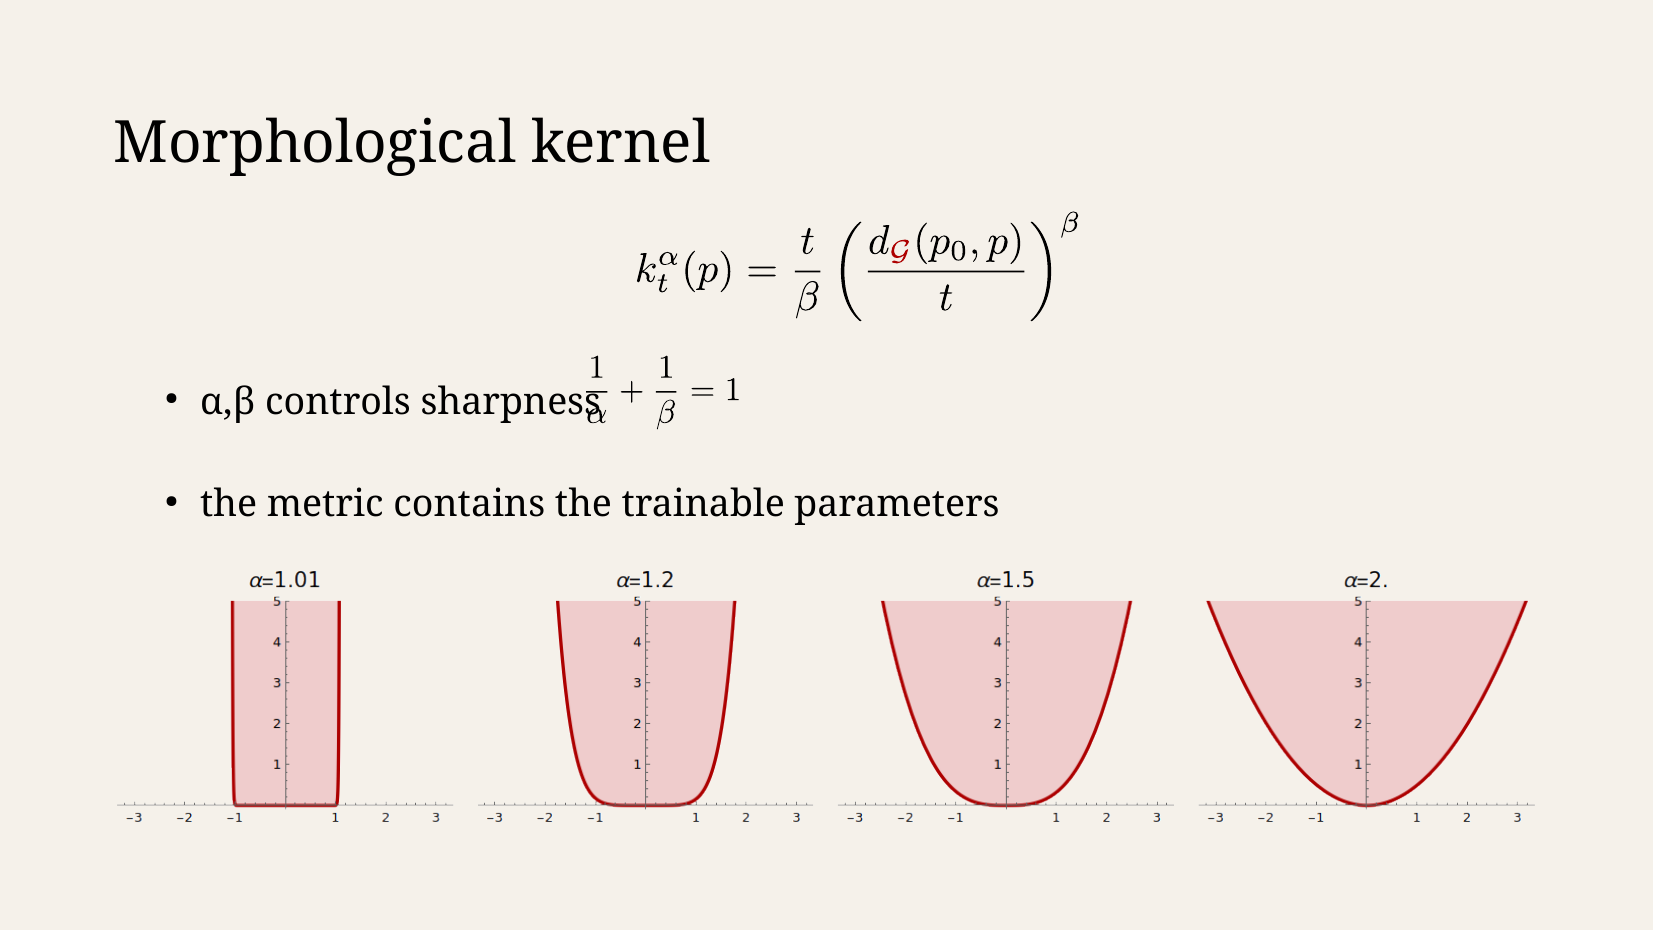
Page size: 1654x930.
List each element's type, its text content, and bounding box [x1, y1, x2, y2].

picture [114, 568, 1539, 828]
title Morphological kernel [113, 49, 1540, 230]
picture [586, 355, 722, 430]
picture [635, 209, 1080, 323]
chart [722, 343, 932, 448]
text_box α,β controls sharpness the metric contains the trainable parameters [150, 367, 1201, 496]
